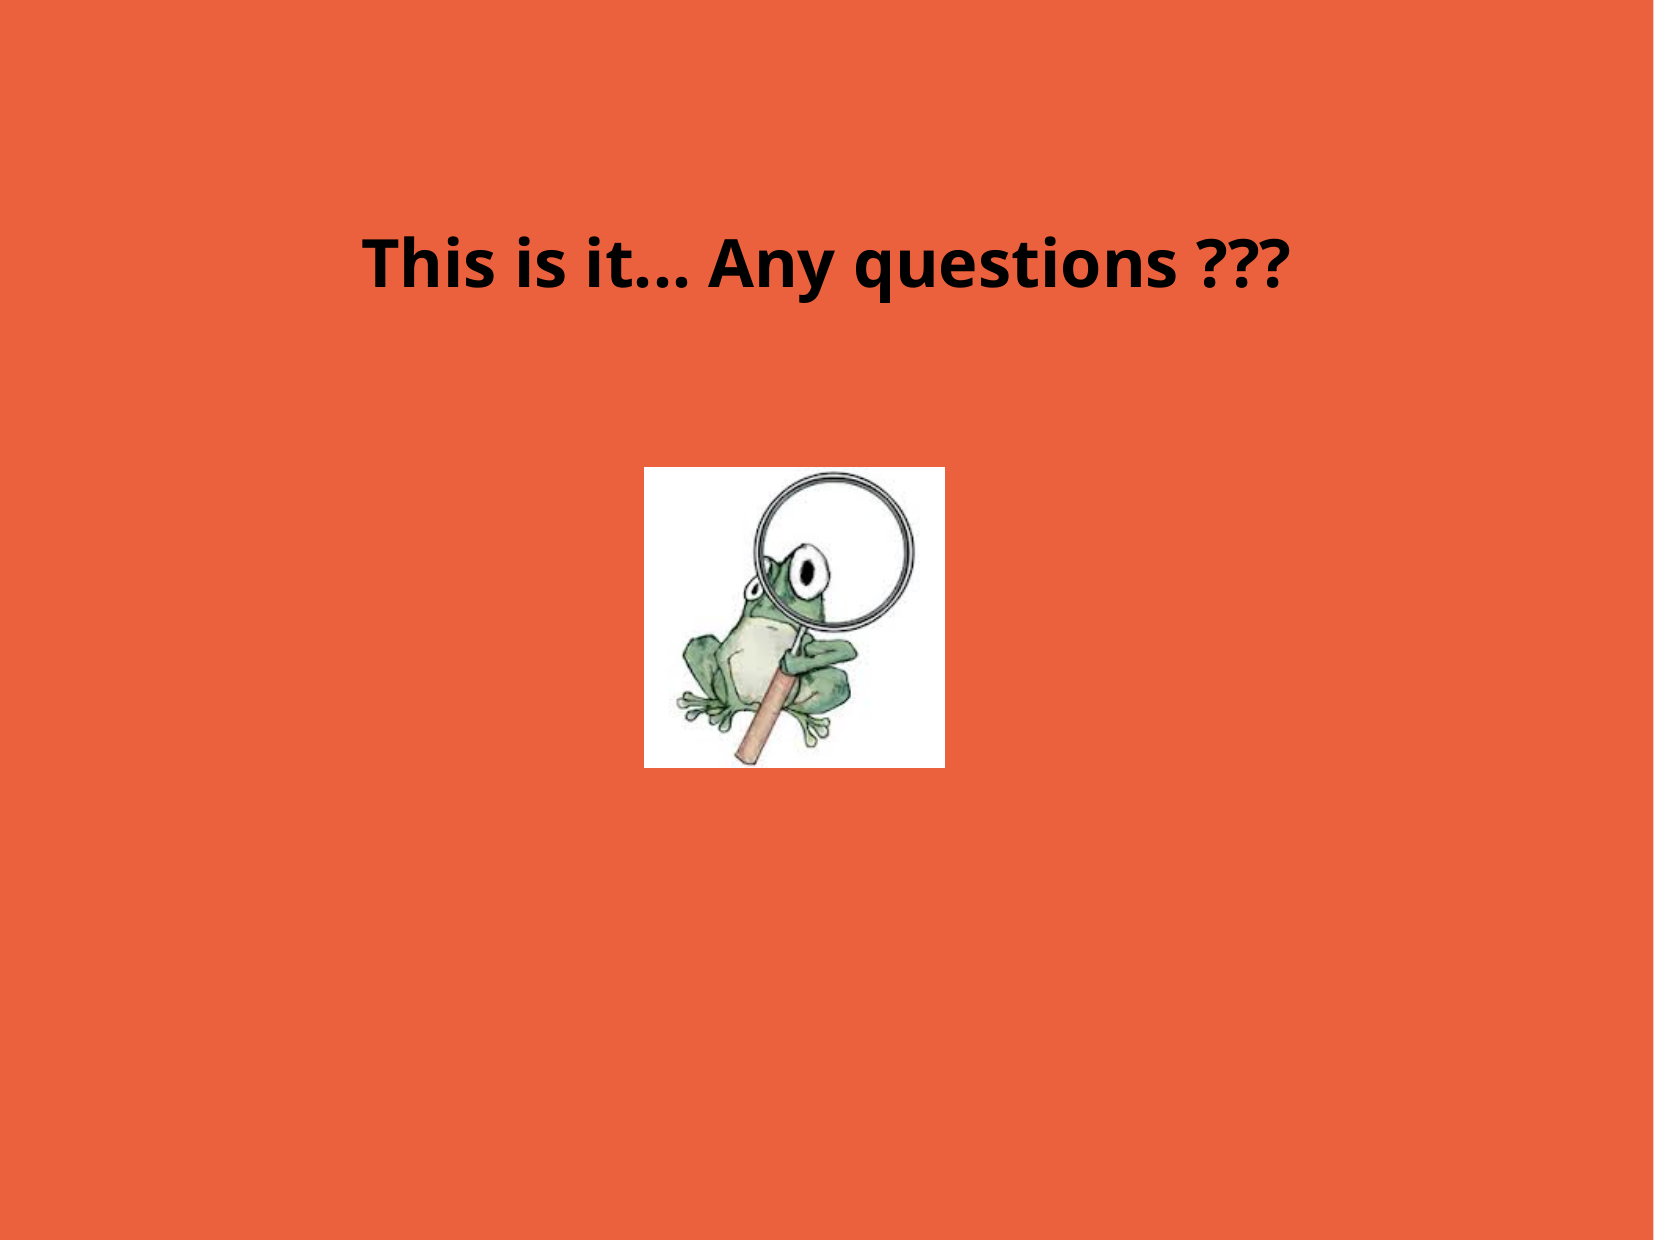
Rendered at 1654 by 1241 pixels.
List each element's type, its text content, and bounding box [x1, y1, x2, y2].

subtitle This is it... Any questions ??? [82, 56, 1571, 1102]
picture [644, 467, 945, 768]
